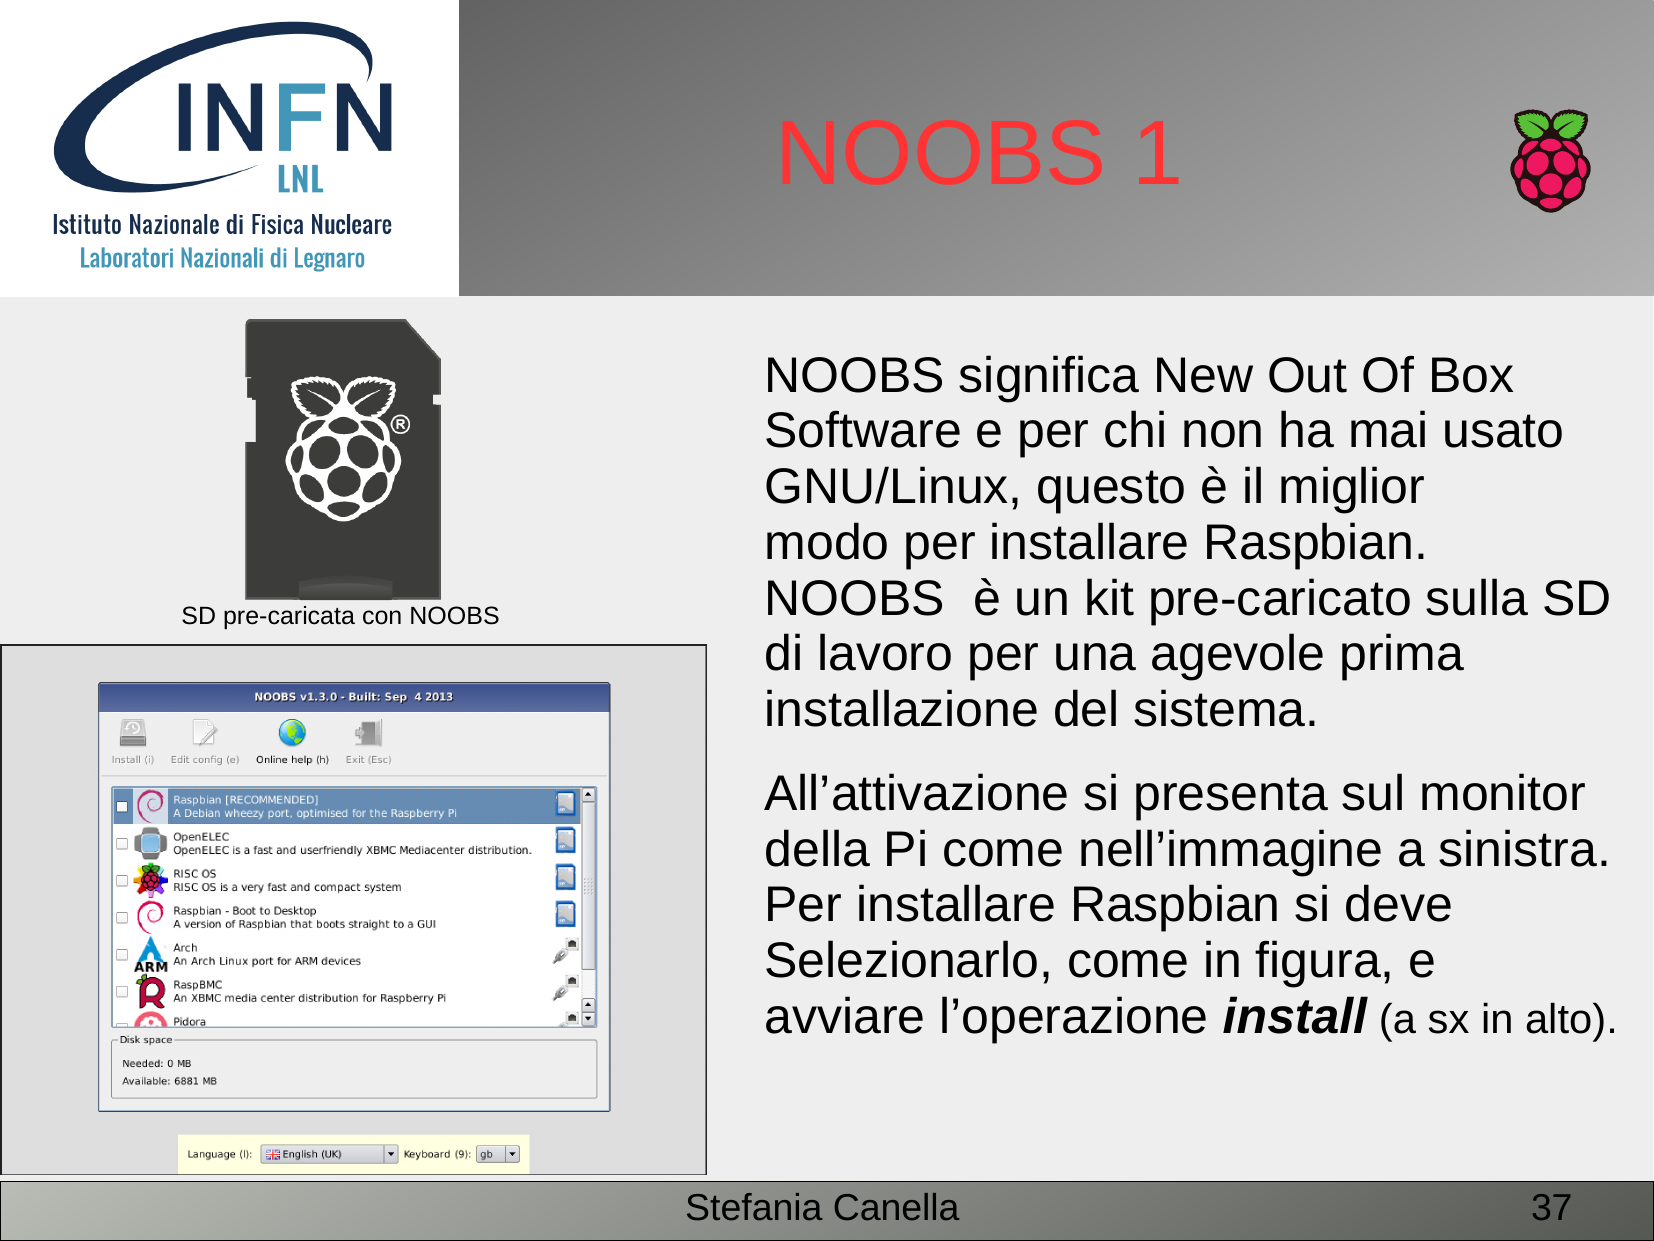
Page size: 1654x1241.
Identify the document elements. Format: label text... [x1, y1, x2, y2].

text_box 34 [1516, 1178, 1654, 1241]
text_box [984, 1181, 1516, 1241]
text_box Stefania Canella [670, 1178, 984, 1241]
picture [0, 0, 554, 637]
title NOOBS 1 [459, 49, 1571, 257]
text_box [0, 1181, 670, 1241]
text_box [459, 0, 1654, 296]
picture [0, 644, 707, 1175]
text_box NOOBS significa New Out Of Box Software e per chi non ha mai usato GNU/Linux, questo è il miglior modo per installare Raspbian. NOOBS è un kit pre-caricato sulla SD di lavoro per una agevole prima installazione del sistema. All’attivazione si presenta sul monitor della Pi come nell’immagine a sinistra. Per installare Raspbian si deve Selezionarlo, come in figura, e avviare l’operazione install (a sx in alto). [720, 339, 1653, 1131]
